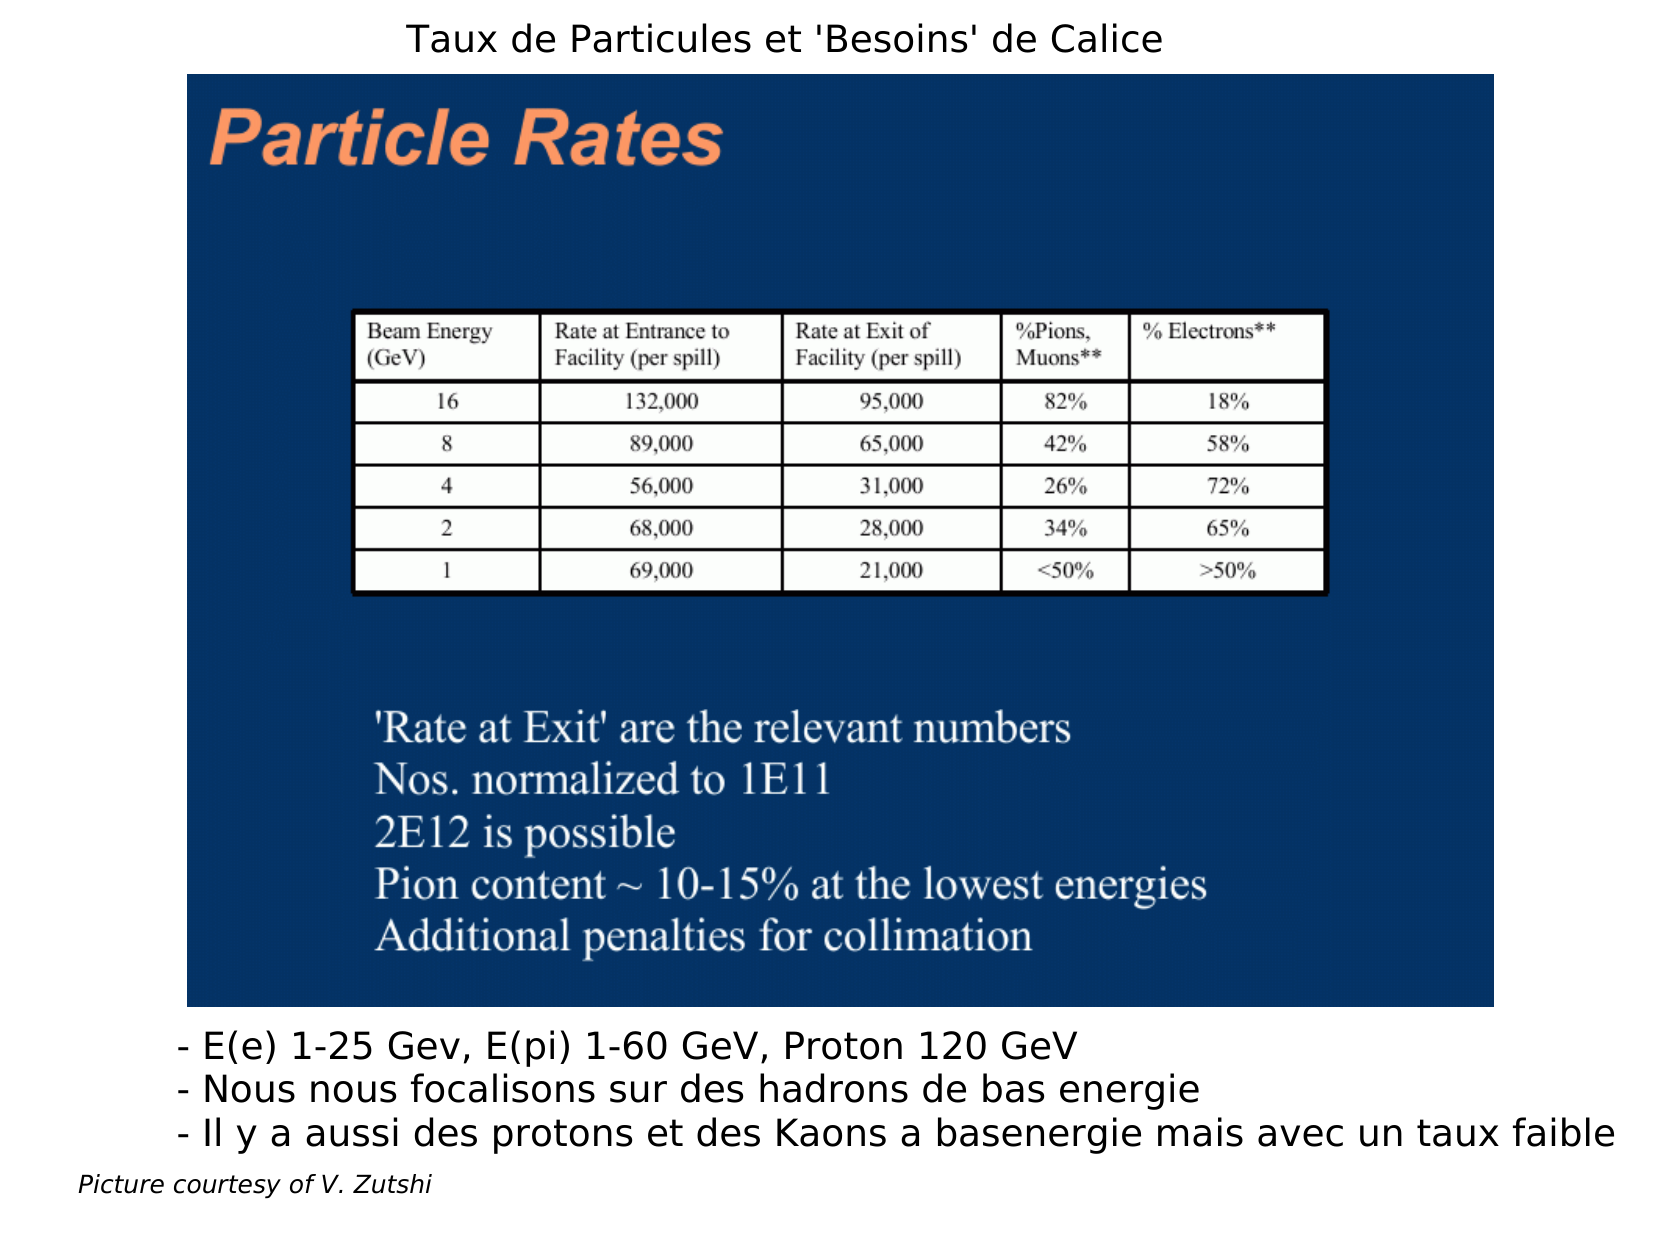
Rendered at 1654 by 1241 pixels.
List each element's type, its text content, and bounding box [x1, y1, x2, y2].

text_box Picture courtesy of V. Zutshi [63, 1162, 451, 1207]
text_box Taux de Particules et 'Besoins' de Calice [391, 10, 1163, 70]
text_box - E(e) 1-25 Gev, E(pi) 1-60 GeV, Proton 120 GeV - Nous nous focalisons sur des hadrons de bas energie - Il y a aussi des protons et des Kaons a basenergie mais avec un taux faible [161, 1017, 1613, 1163]
picture [187, 74, 1494, 1007]
